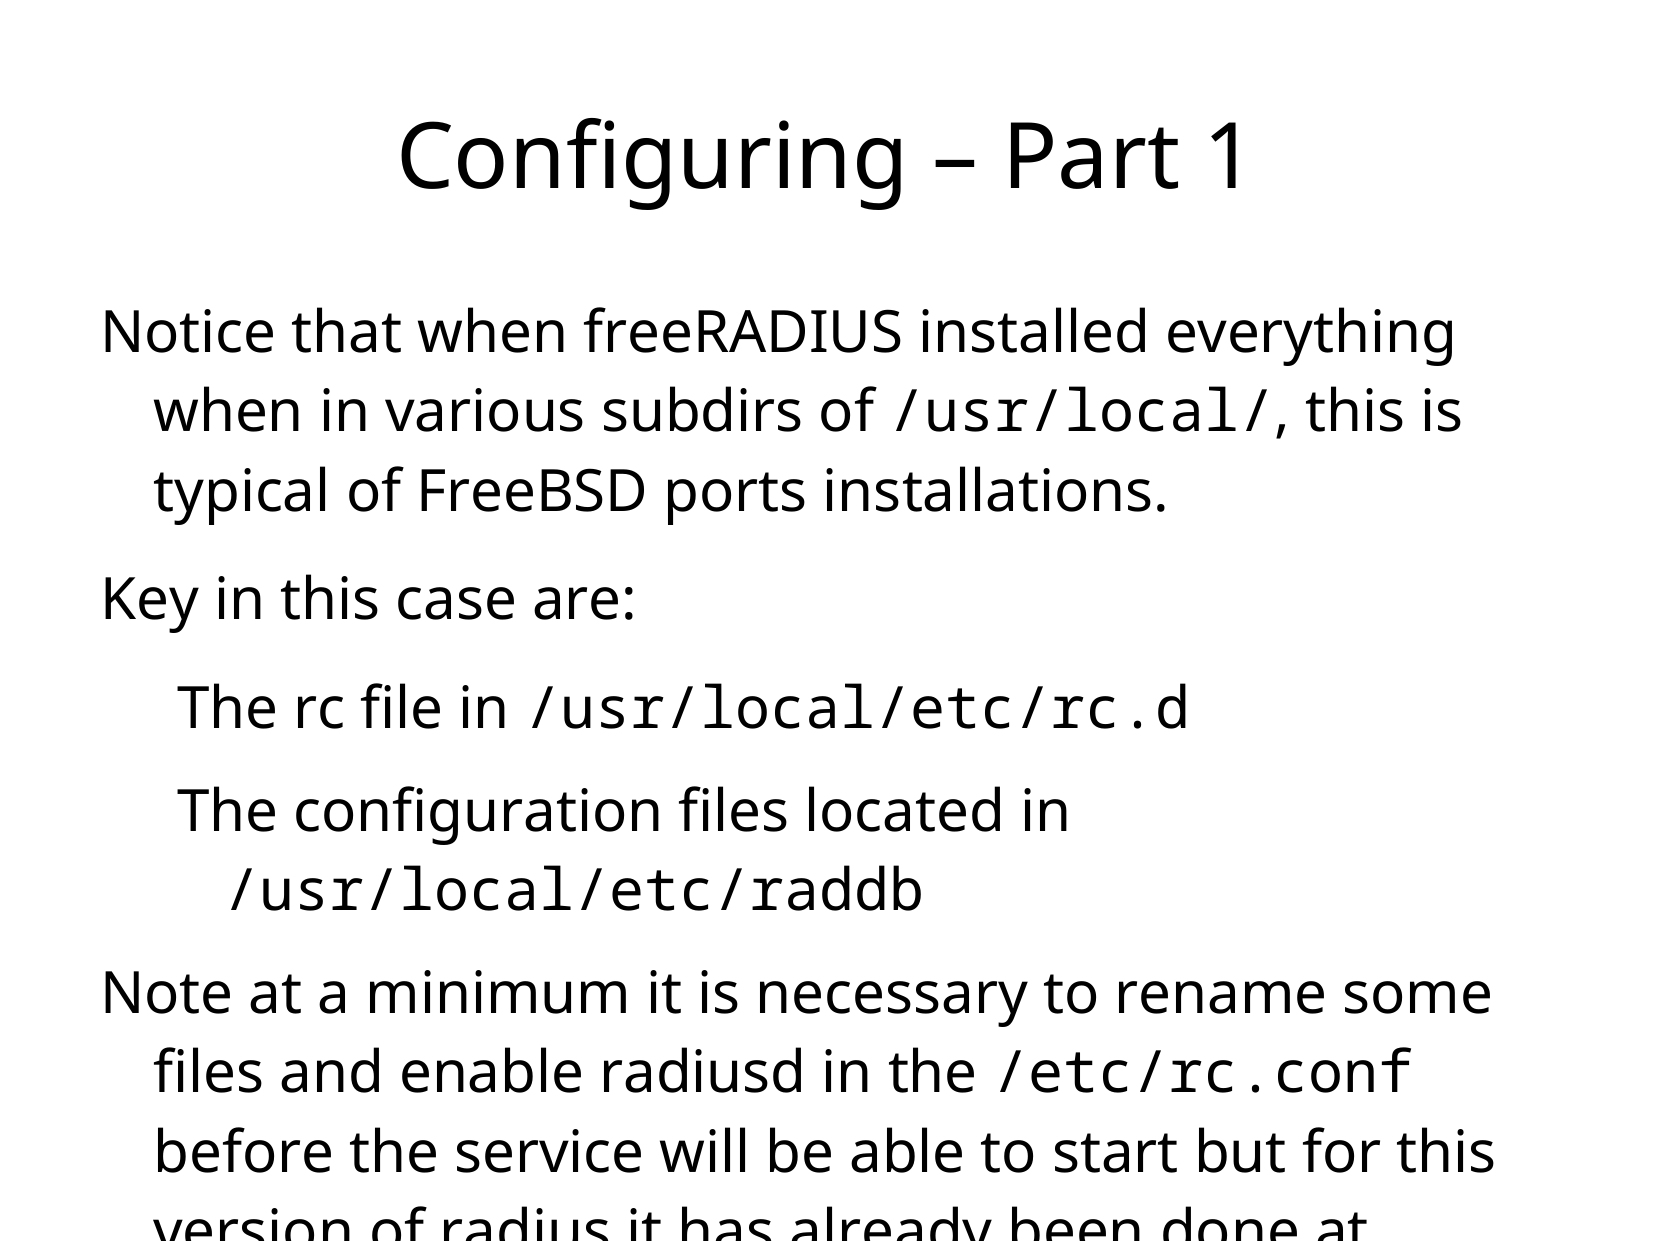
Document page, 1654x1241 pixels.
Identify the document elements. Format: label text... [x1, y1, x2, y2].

title Configuring – Part 1 [82, 49, 1571, 257]
list Notice that when freeRADIUS installed everything when in various subdirs of /usr/local/, this is typical of FreeBSD ports installations. Key in this case are: The rc file in /usr/local/etc/rc.d The configuration files located in /usr/local/etc/raddb Note at a minimum it is necessary to rename some files and enable radiusd in the /etc/rc.conf before the service will be able to start but for this version of radius it has already been done at compiled time. [82, 290, 1571, 1126]
